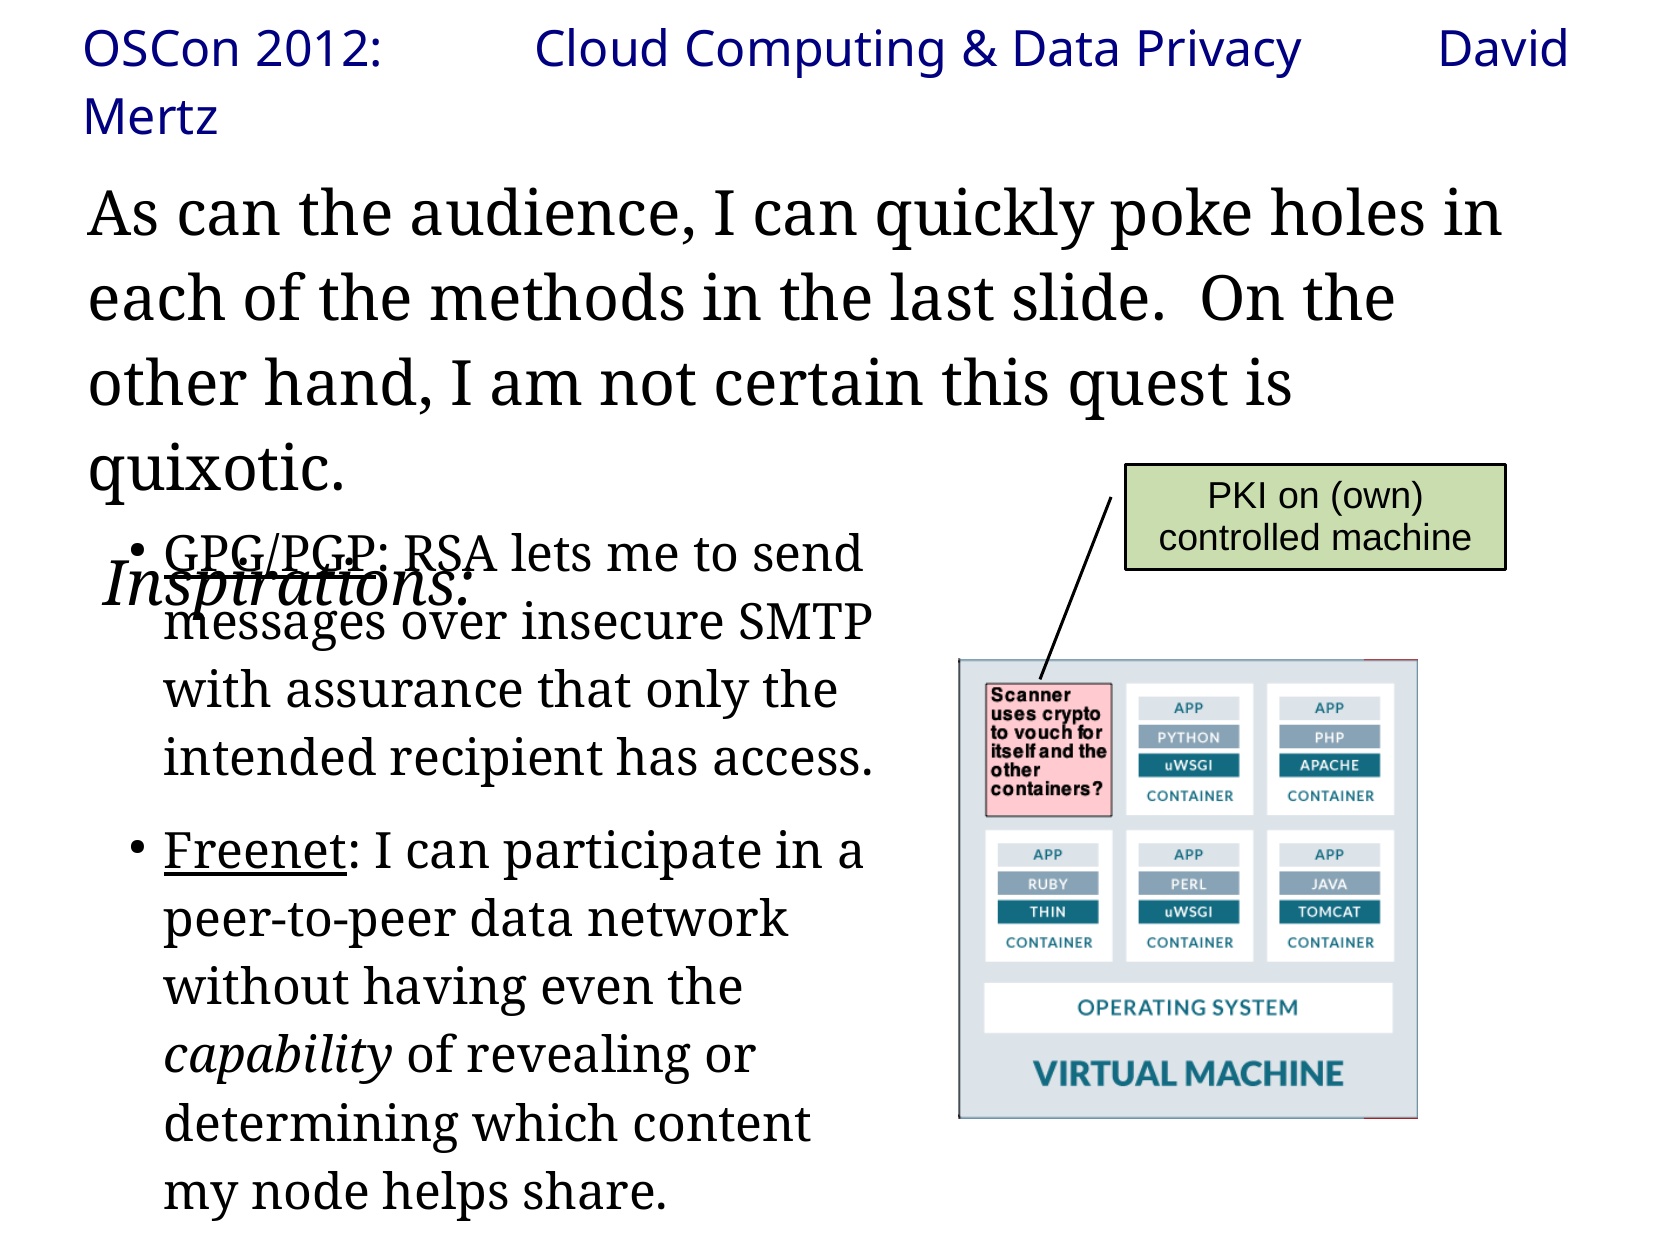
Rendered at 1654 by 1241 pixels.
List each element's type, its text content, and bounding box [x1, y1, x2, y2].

text_box PKI on (own) controlled machine [1126, 464, 1505, 569]
picture [958, 658, 1418, 1119]
title OSCon 2012: Cloud Computing & Data Privacy David Mertz [82, 49, 1571, 113]
list As can the audience, I can quickly poke holes in each of the methods in the last slide. On the other hand, I am not certain this quest is quixotic. Inspirations: [87, 168, 1535, 483]
text_box GPG/PGP: RSA lets me to send messages over insecure SMTP with assurance that only the intended recipient has access. Freenet: I can participate in a peer-to-peer data network without having even the capability of revealing or determining which content my node helps share. [113, 510, 909, 1117]
